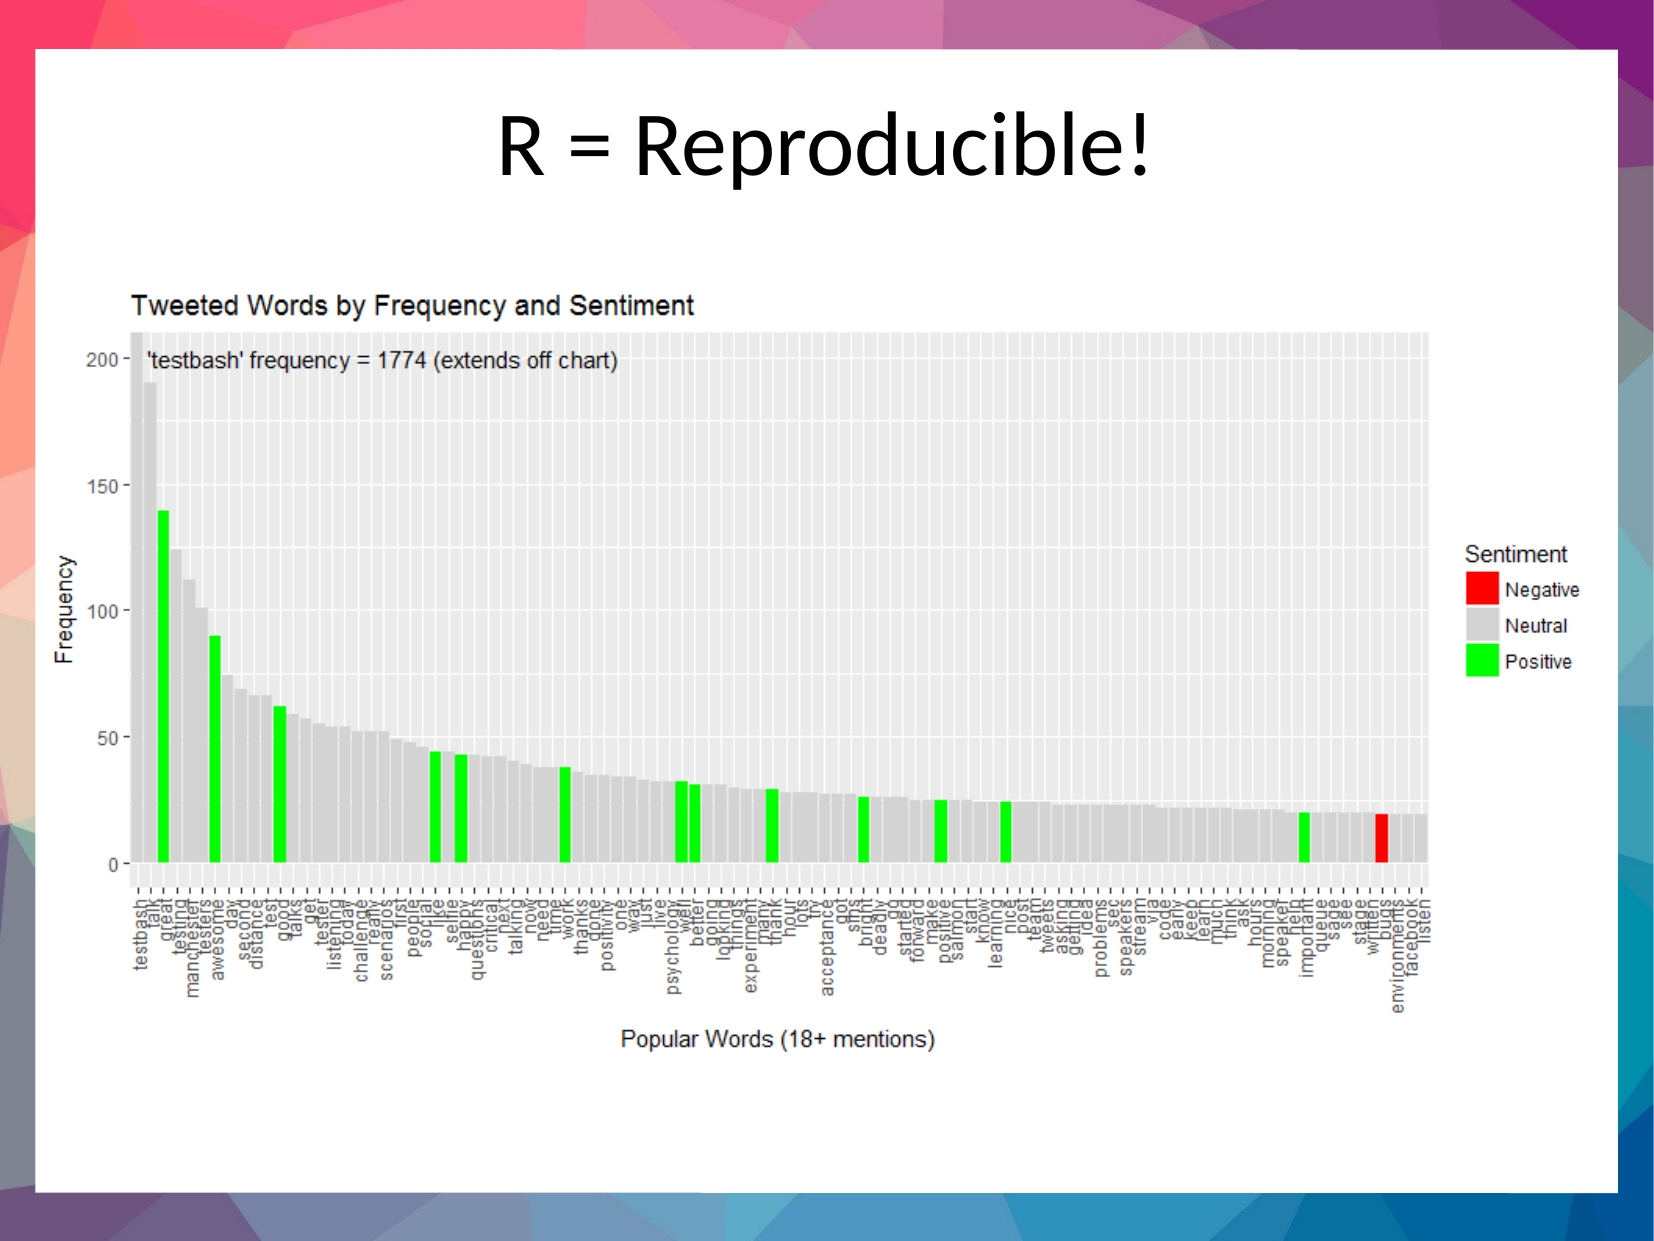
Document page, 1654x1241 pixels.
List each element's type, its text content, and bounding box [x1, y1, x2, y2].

picture [41, 281, 1604, 1063]
picture [1385, 1106, 1654, 1241]
title R = Reproducible! [82, 49, 1571, 257]
picture [0, 0, 1654, 1241]
